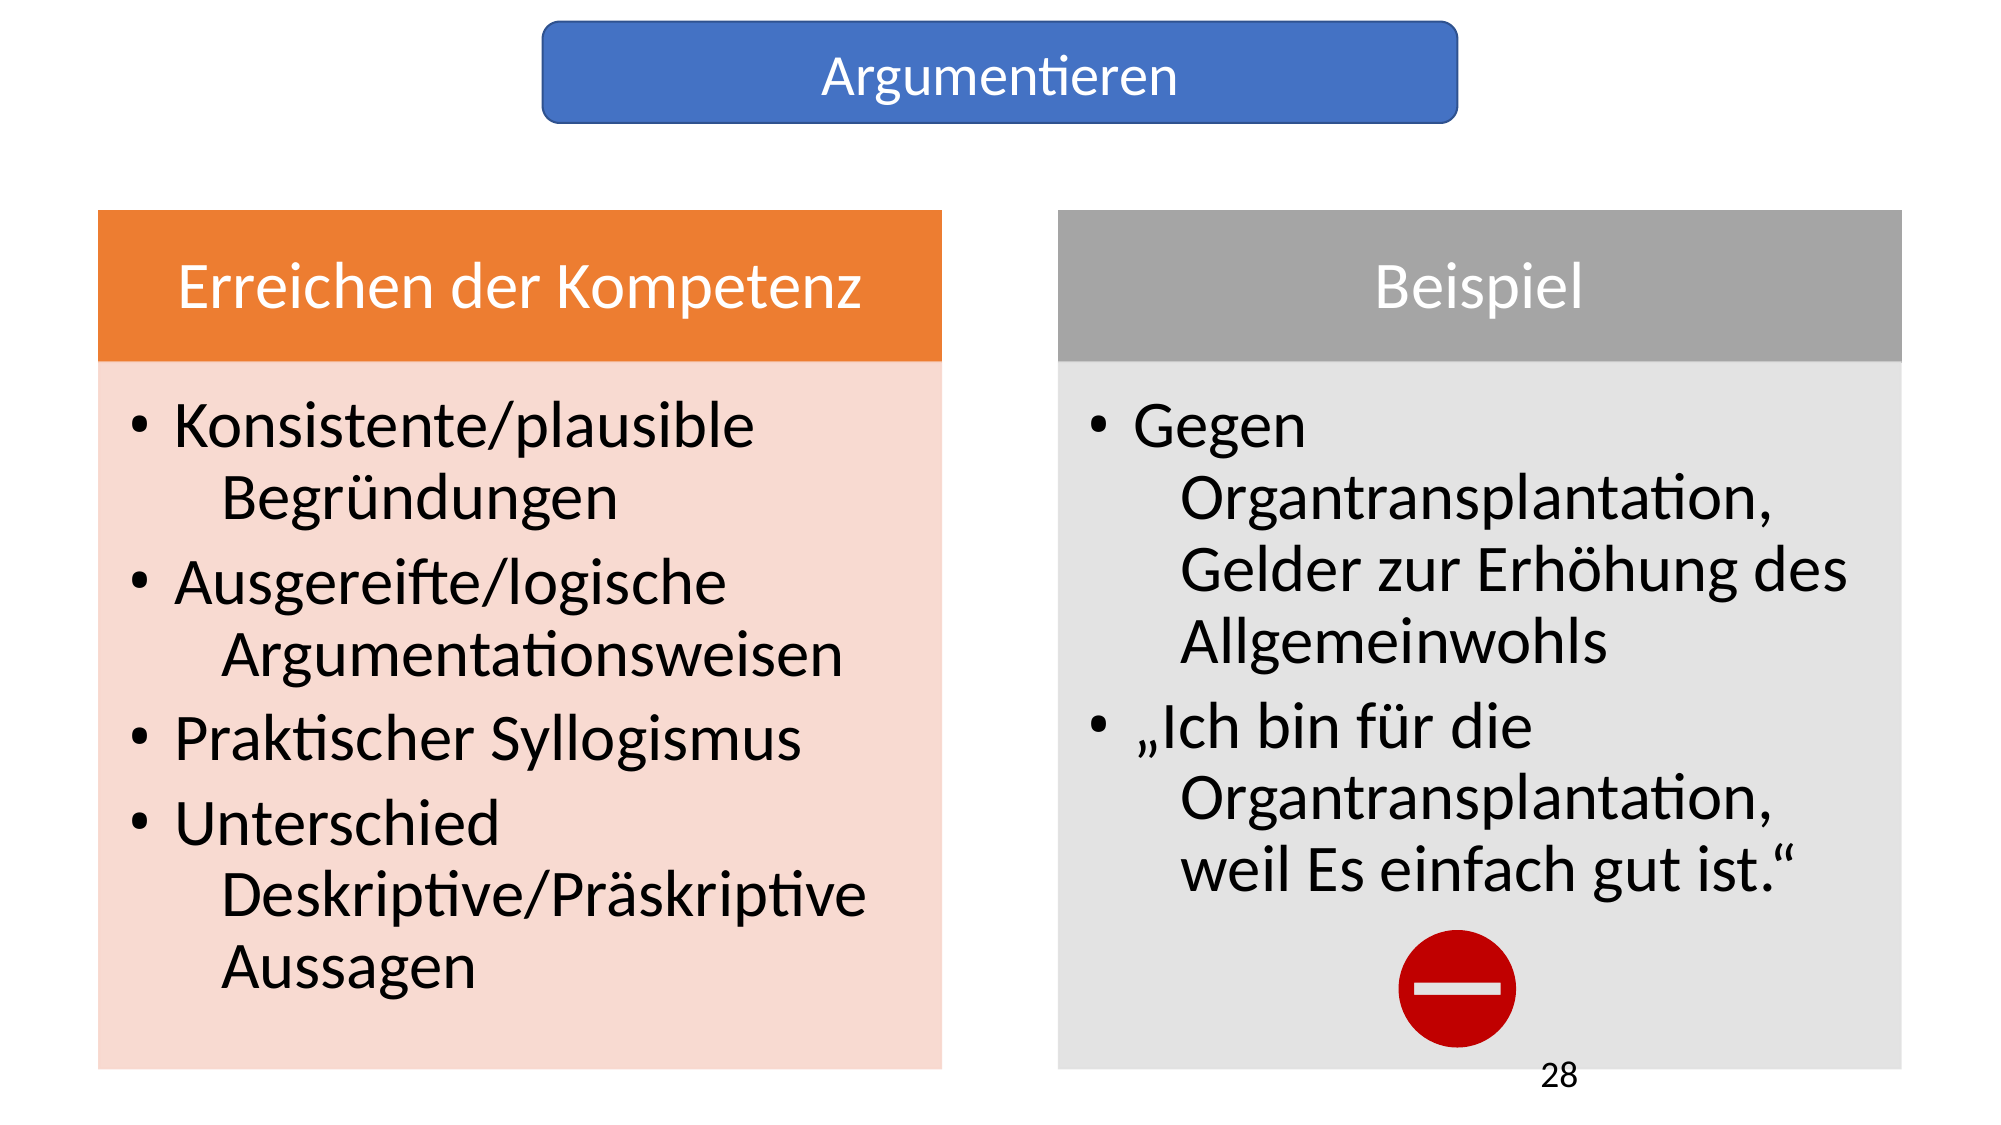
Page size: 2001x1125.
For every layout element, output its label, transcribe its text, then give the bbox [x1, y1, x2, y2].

picture [1382, 913, 1533, 1064]
text_box [1525, 1042, 1976, 1103]
text_box Erreichen der Kompetenz [99, 211, 942, 362]
text_box Gegen Organtransplantation, Gelder zur Erhöhung des Allgemeinwohls „Ich bin für die Organtransplantation, weil Es einfach gut ist.“ [1058, 362, 1901, 1069]
text_box Konsistente/plausible Begründungen Ausgereifte/logische Argumentationsweisen Praktischer Syllogismus Unterschied Deskriptive/Präskriptive Aussagen [99, 362, 942, 1069]
text_box Beispiel [1058, 211, 1901, 362]
text_box [542, 21, 1458, 123]
text_box Argumentieren [558, 29, 1443, 116]
